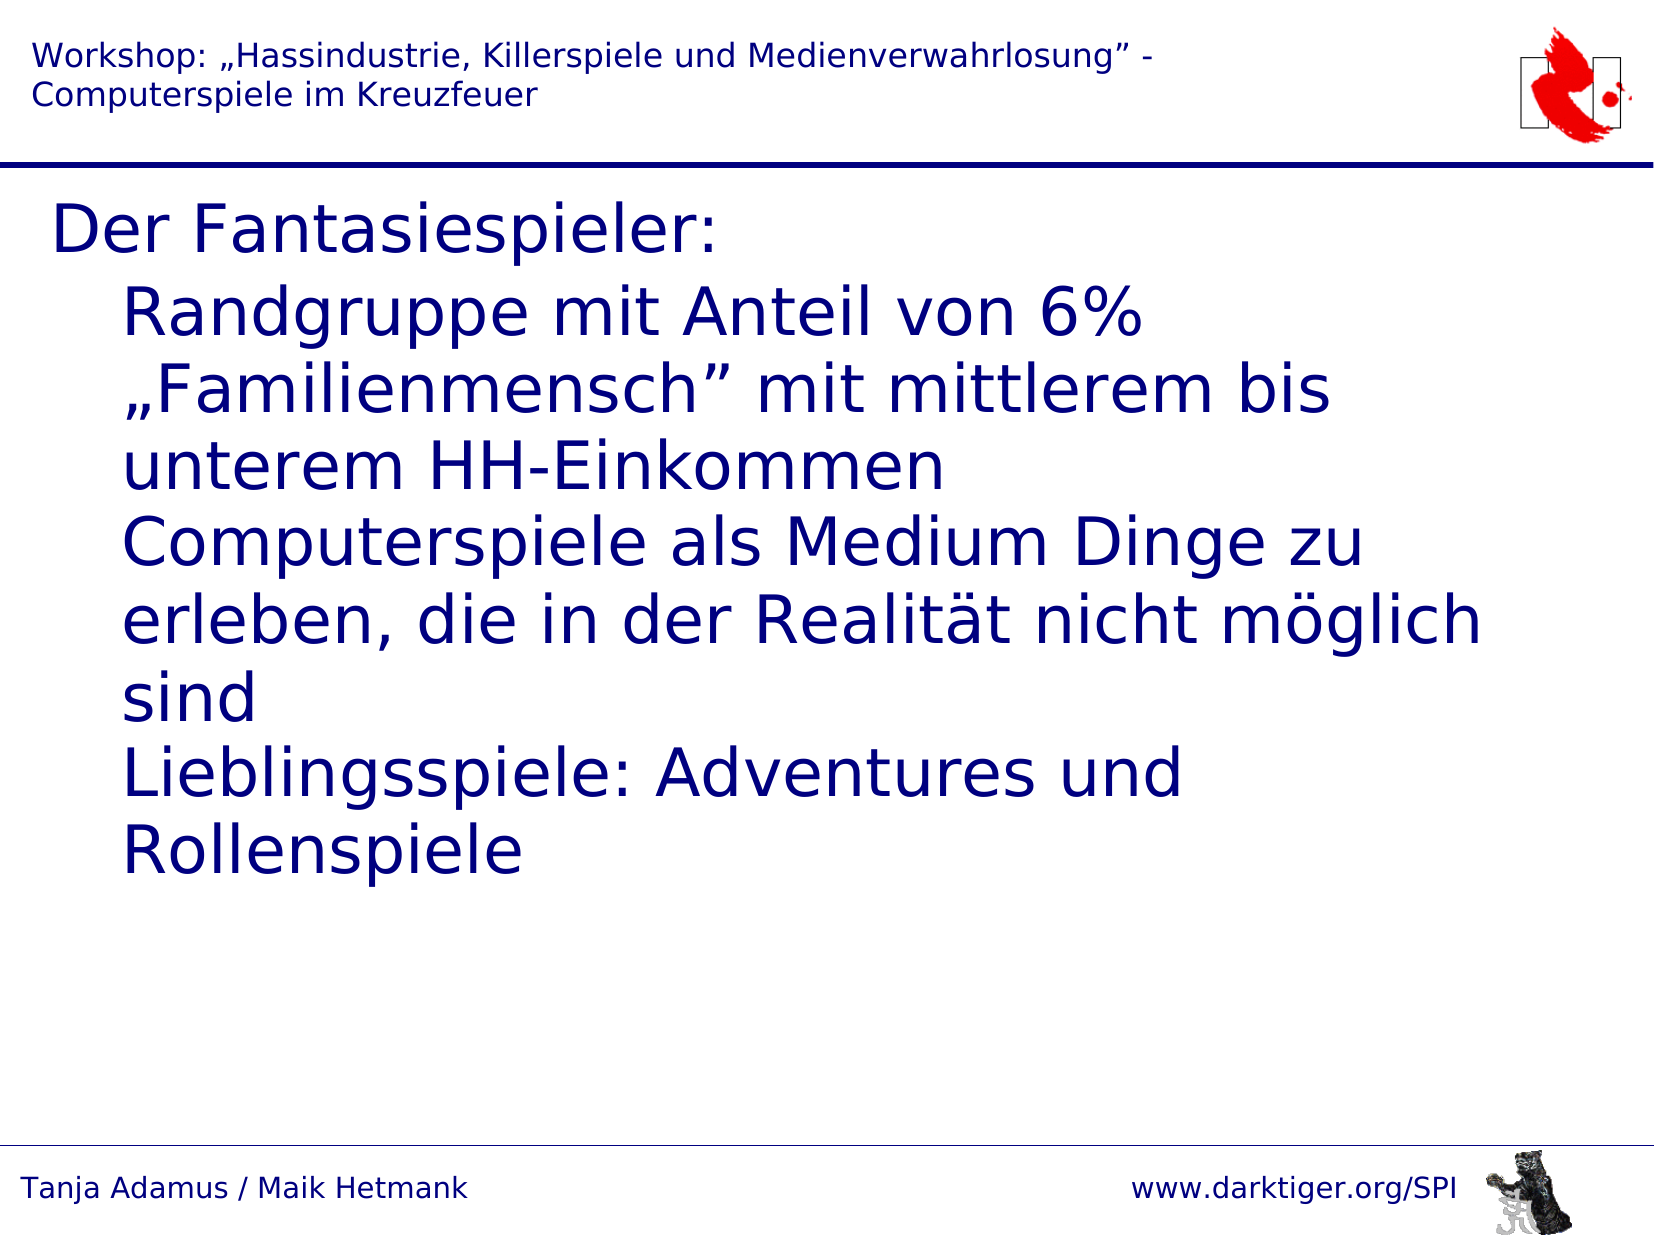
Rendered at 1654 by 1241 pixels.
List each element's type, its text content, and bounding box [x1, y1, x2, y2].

picture [1486, 1150, 1572, 1235]
picture [1503, 16, 1632, 148]
text_box Workshop: „Hassindustrie, Killerspiele und Medienverwahrlosung” - Computerspiele im Kreuzfeuer [16, 29, 1418, 178]
text_box „Familienmensch” mit mittlerem bis unterem HH-Einkommen [106, 342, 1565, 496]
text_box Lieblingsspiele: Adventures und Rollenspiele [106, 726, 1565, 897]
text_box Der Fantasiespieler: [35, 183, 1512, 276]
text_box Computerspiele als Medium Dinge zu erleben, die in der Realität nicht möglich sind [106, 496, 1565, 726]
text_box Randgruppe mit Anteil von 6% [106, 265, 1565, 342]
